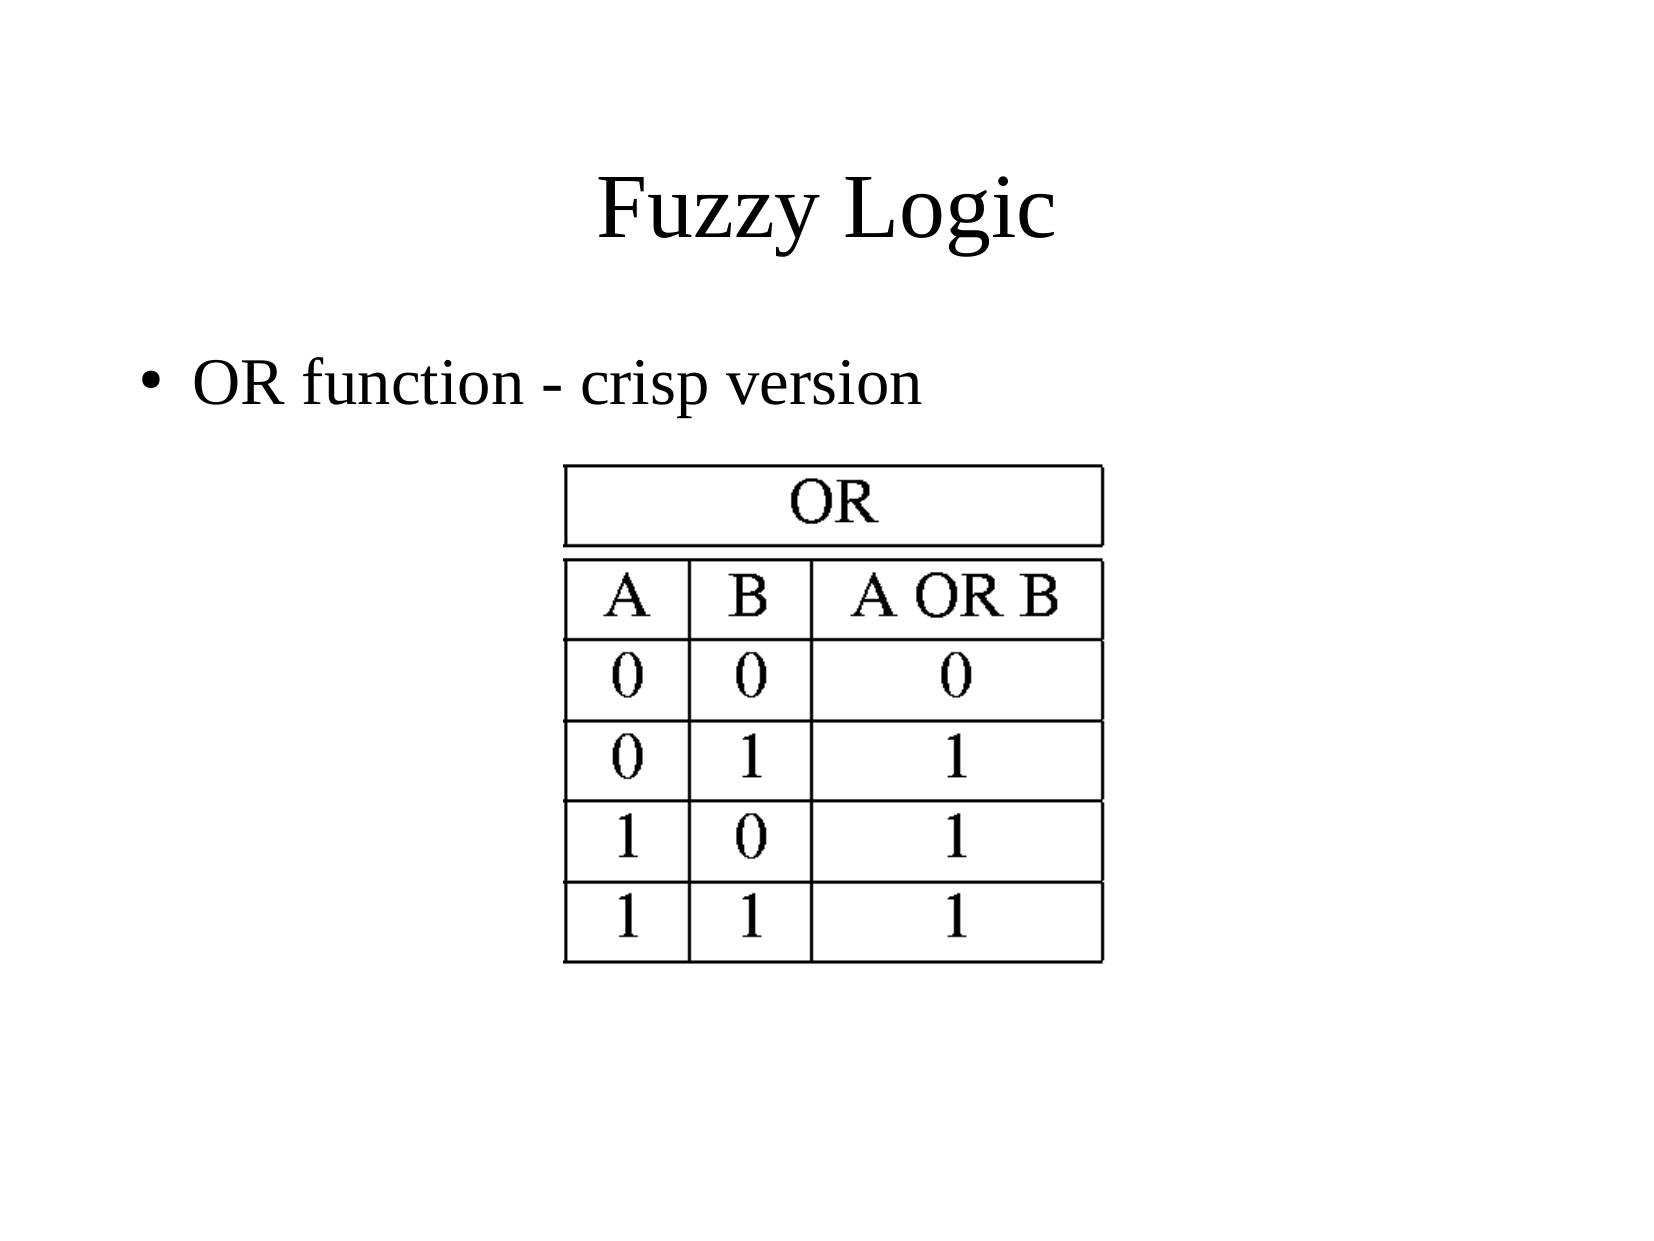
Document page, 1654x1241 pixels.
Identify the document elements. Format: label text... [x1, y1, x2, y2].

chart [563, 463, 1106, 967]
title Fuzzy Logic [121, 102, 1534, 311]
list OR function - crisp version [121, 344, 1534, 500]
